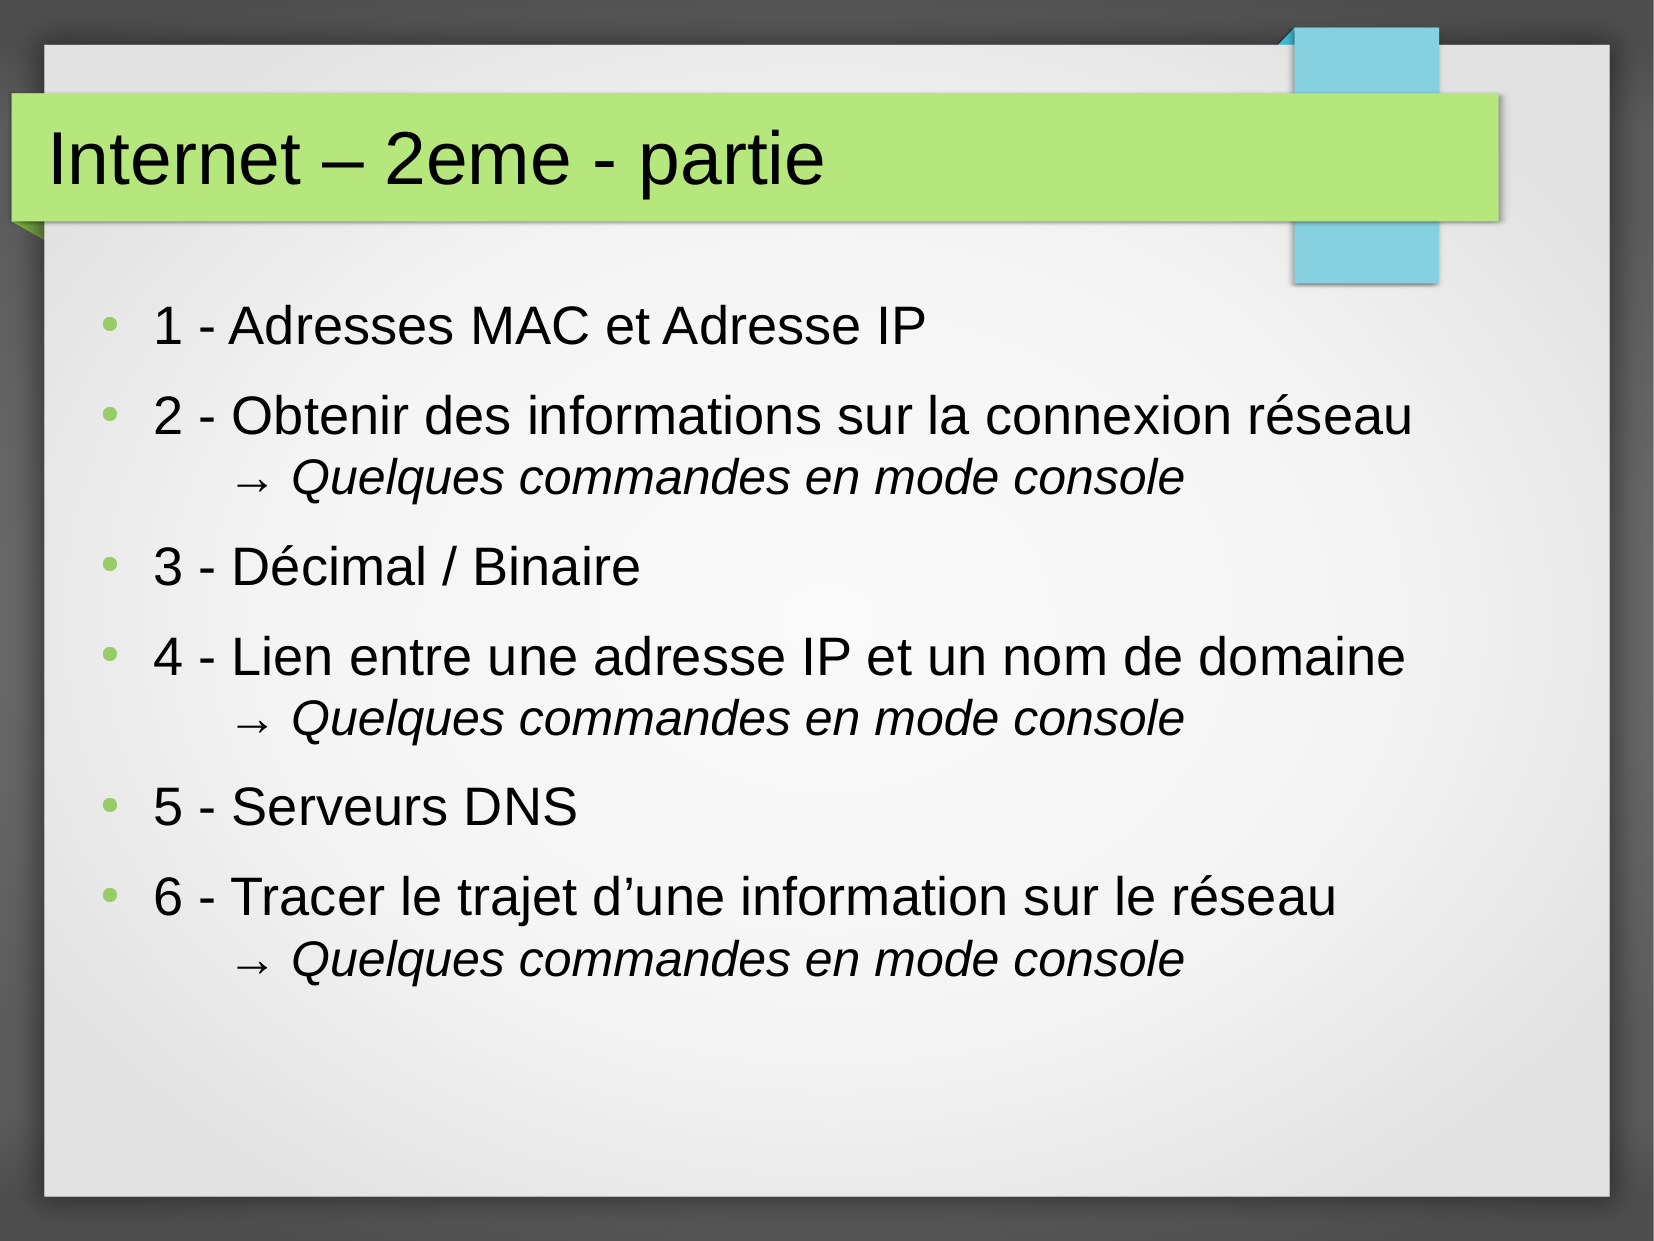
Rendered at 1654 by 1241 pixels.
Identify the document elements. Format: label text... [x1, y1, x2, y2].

title Internet – 2eme - partie [47, 115, 1347, 201]
list 1 - Adresses MAC et Adresse IP 2 - Obtenir des informations sur la connexion réseau → Quelques commandes en mode console 3 - Décimal / Binaire 4 - Lien entre une adresse IP et un nom de domaine → Quelques commandes en mode console 5 - Serveurs DNS 6 - Tracer le trajet d’une information sur le réseau → Quelques commandes en mode console [82, 295, 1619, 1063]
picture [0, 0, 1654, 1241]
